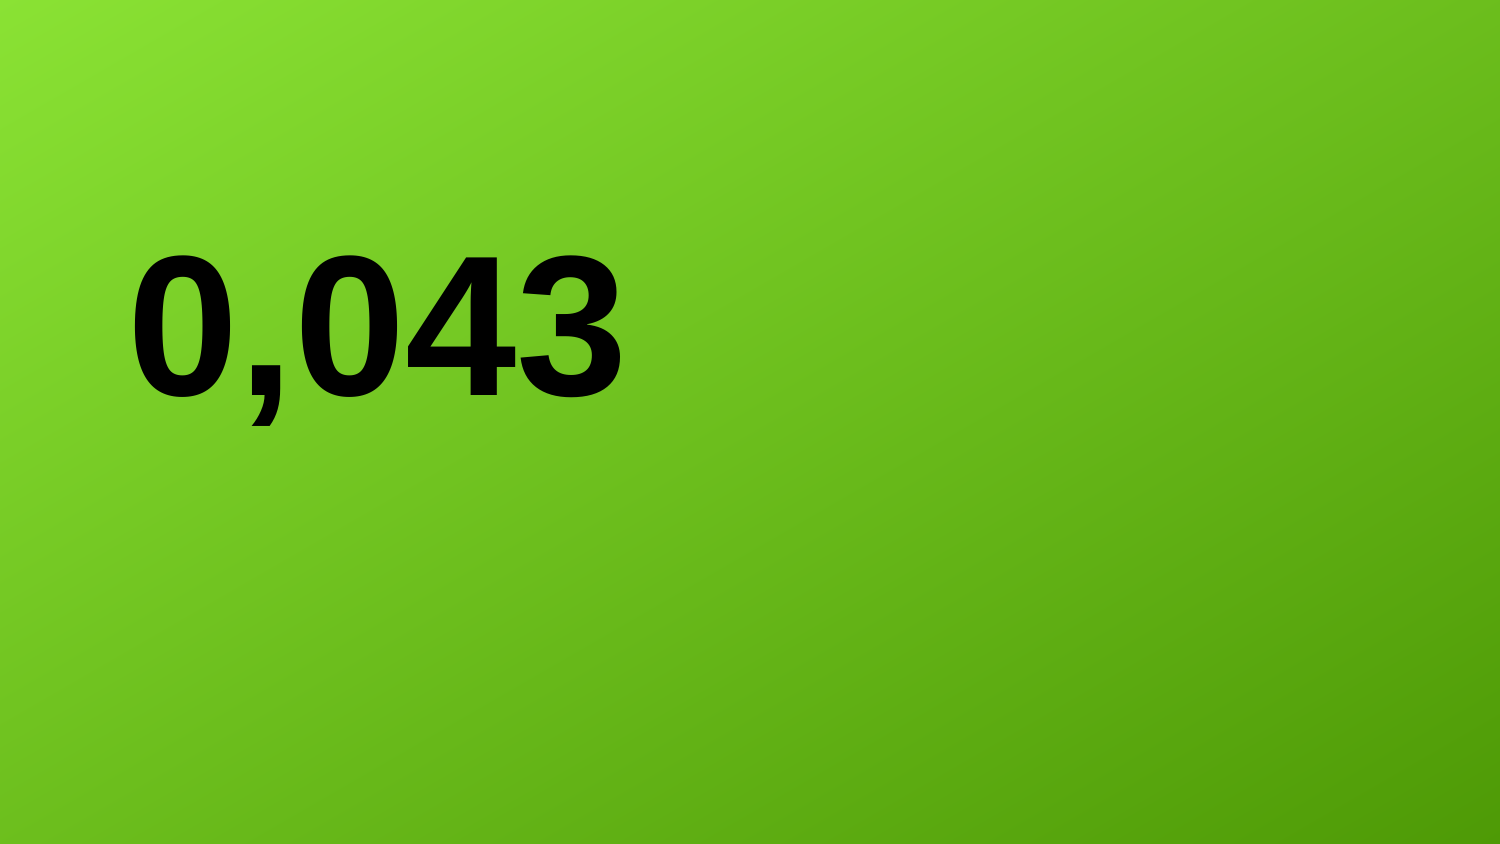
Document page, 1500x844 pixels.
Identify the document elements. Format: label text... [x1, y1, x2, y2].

title 0,043 [112, 259, 1388, 450]
